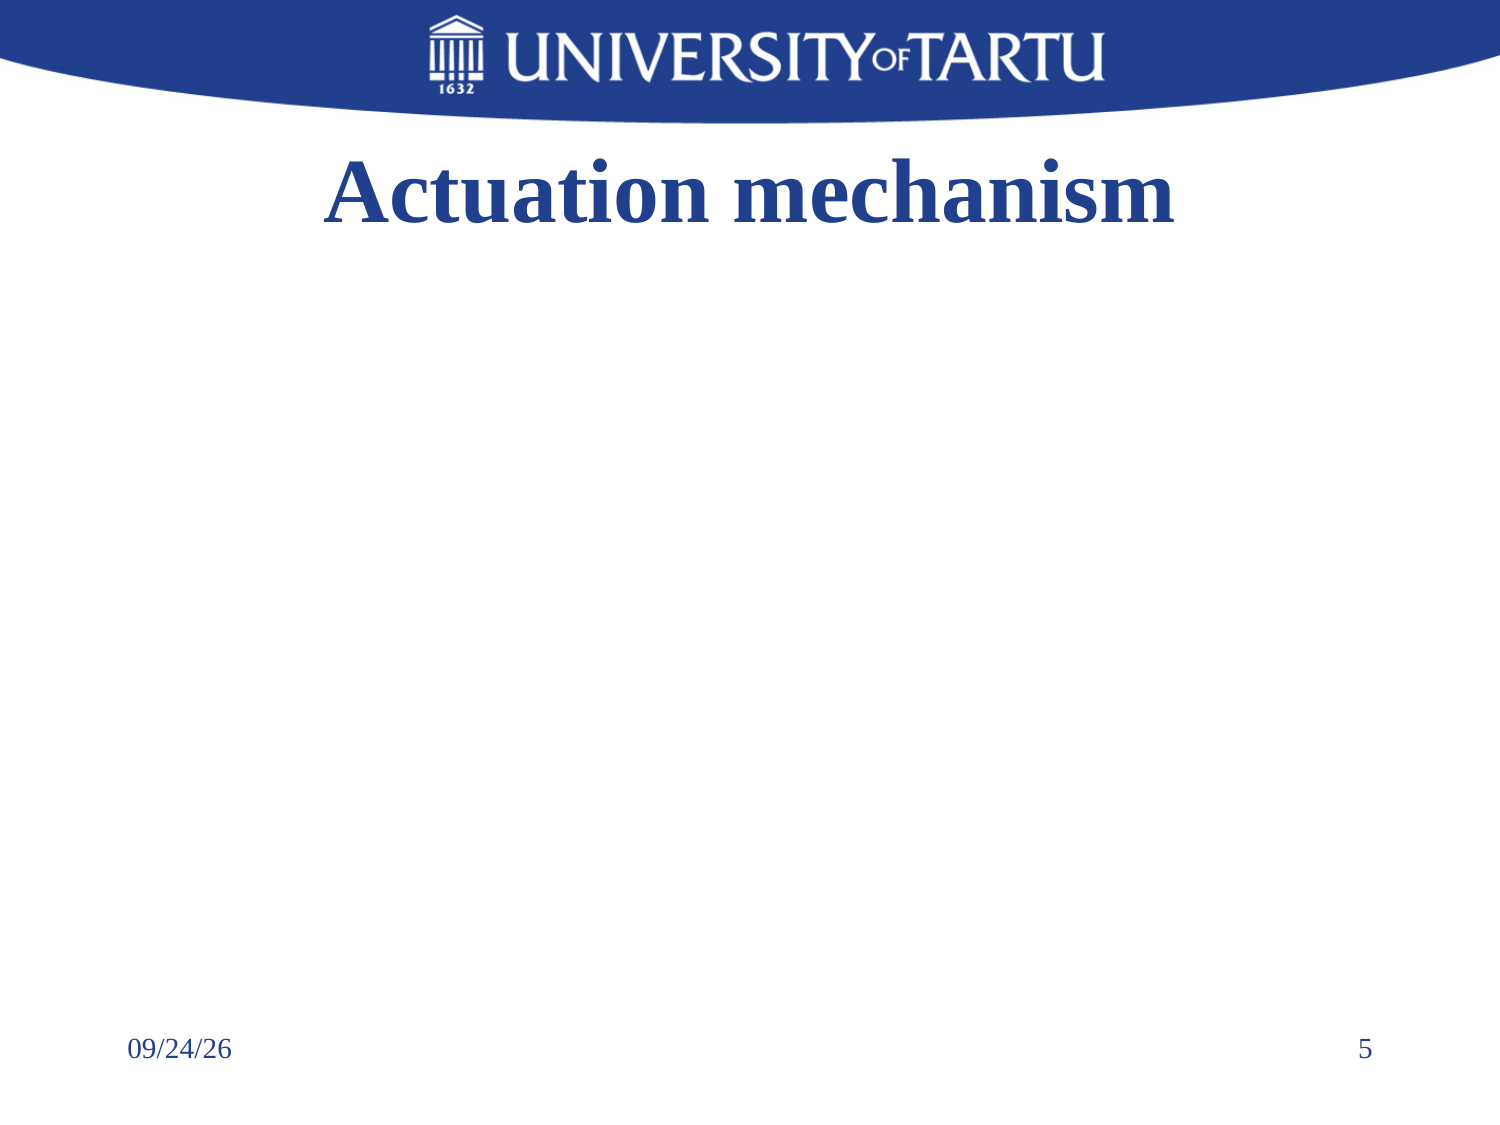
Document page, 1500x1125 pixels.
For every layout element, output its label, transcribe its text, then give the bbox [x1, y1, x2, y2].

title Actuation mechanism [112, 118, 1388, 266]
picture [0, 0, 1500, 1125]
